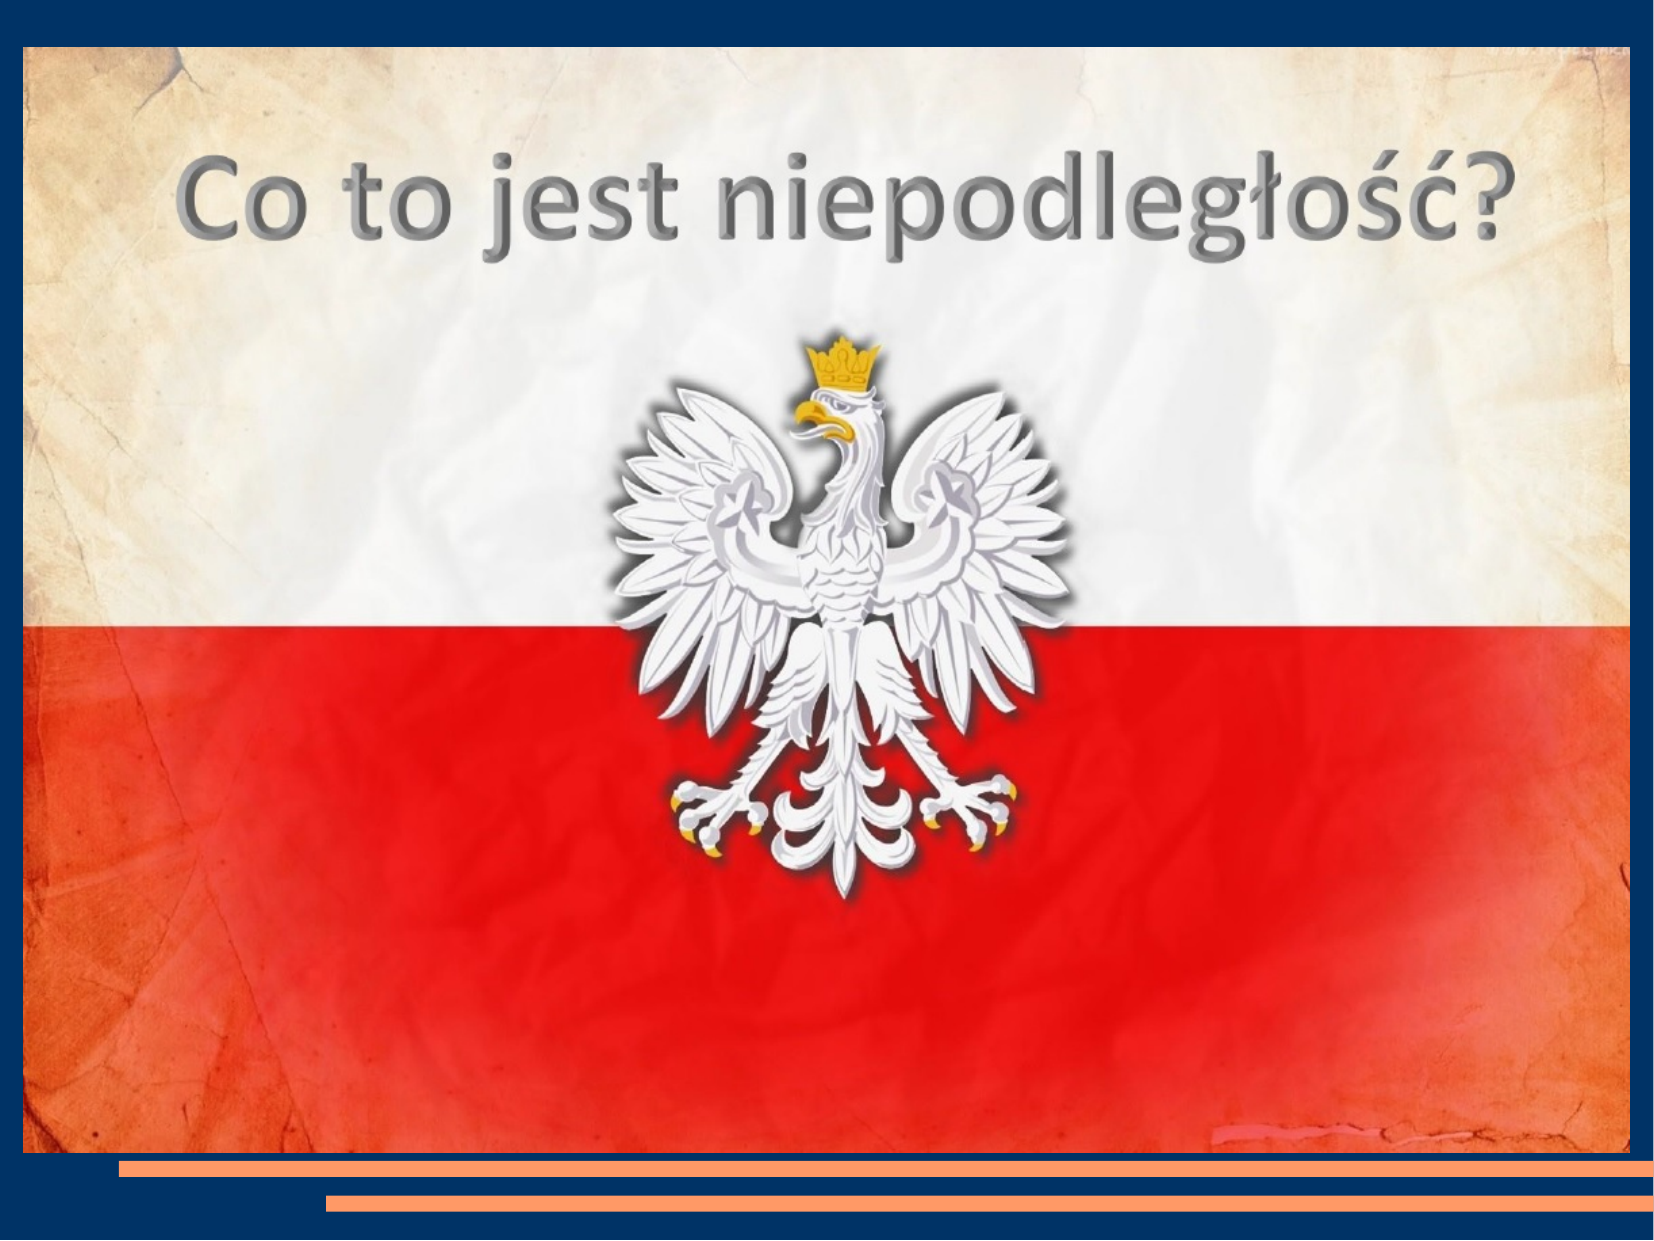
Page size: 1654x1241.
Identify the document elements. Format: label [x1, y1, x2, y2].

picture [23, 47, 1630, 1153]
